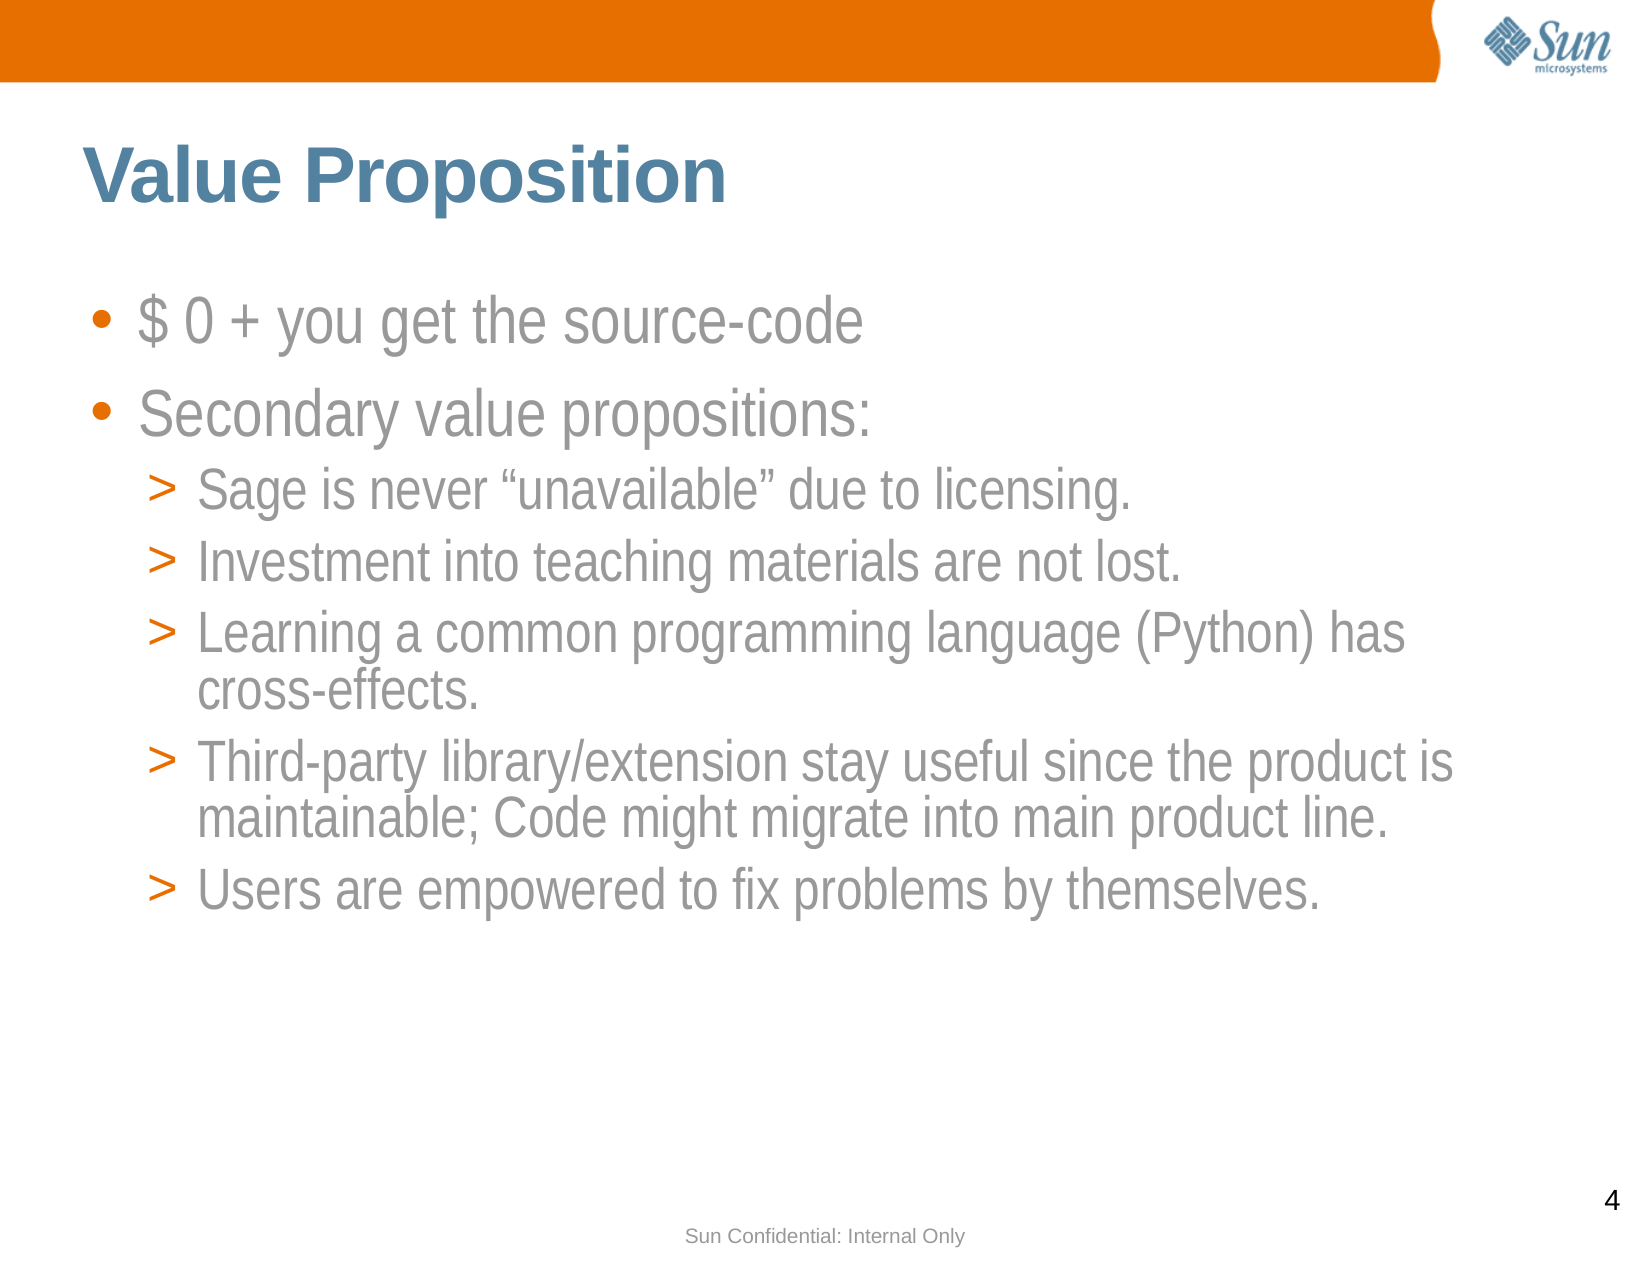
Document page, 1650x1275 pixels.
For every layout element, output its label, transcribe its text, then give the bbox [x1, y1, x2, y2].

picture [0, 0, 1650, 85]
title Value Proposition [82, 139, 1581, 258]
list $ 0 + you get the source-code Secondary value propositions: Sage is never “unavailable” due to licensing. Investment into teaching materials are not lost. Learning a common programming language (Python) has cross-effects. Third-party library/extension stay useful since the product is maintainable; Code might migrate into main product line. Users are empowered to fix problems by themselves. [70, 291, 1542, 1152]
